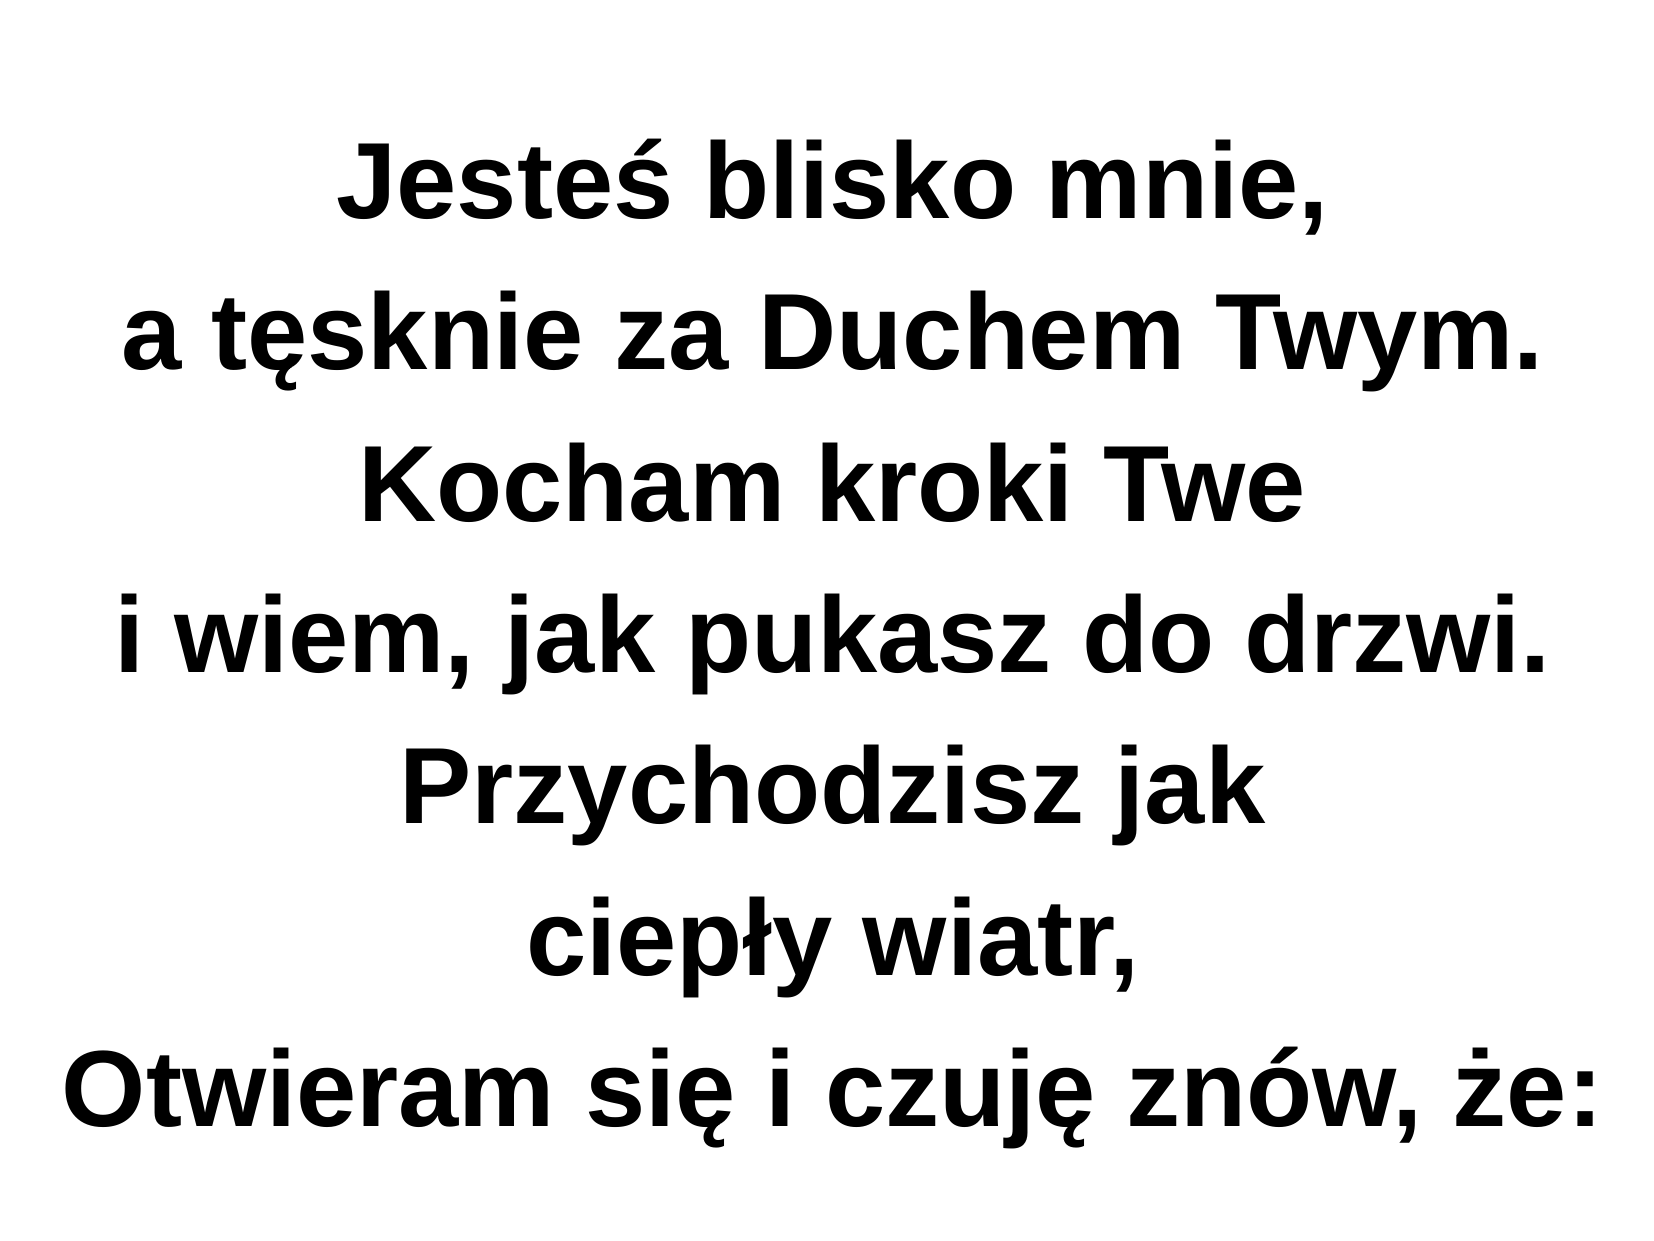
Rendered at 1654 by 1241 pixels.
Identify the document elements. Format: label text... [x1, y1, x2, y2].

subtitle Jesteś blisko mnie, a tęsknie za Duchem Twym. Kocham kroki Twe i wiem, jak pukasz do drzwi. Przychodzisz jak ciepły wiatr, Otwieram się i czuję znów, że: [11, 0, 1654, 1240]
